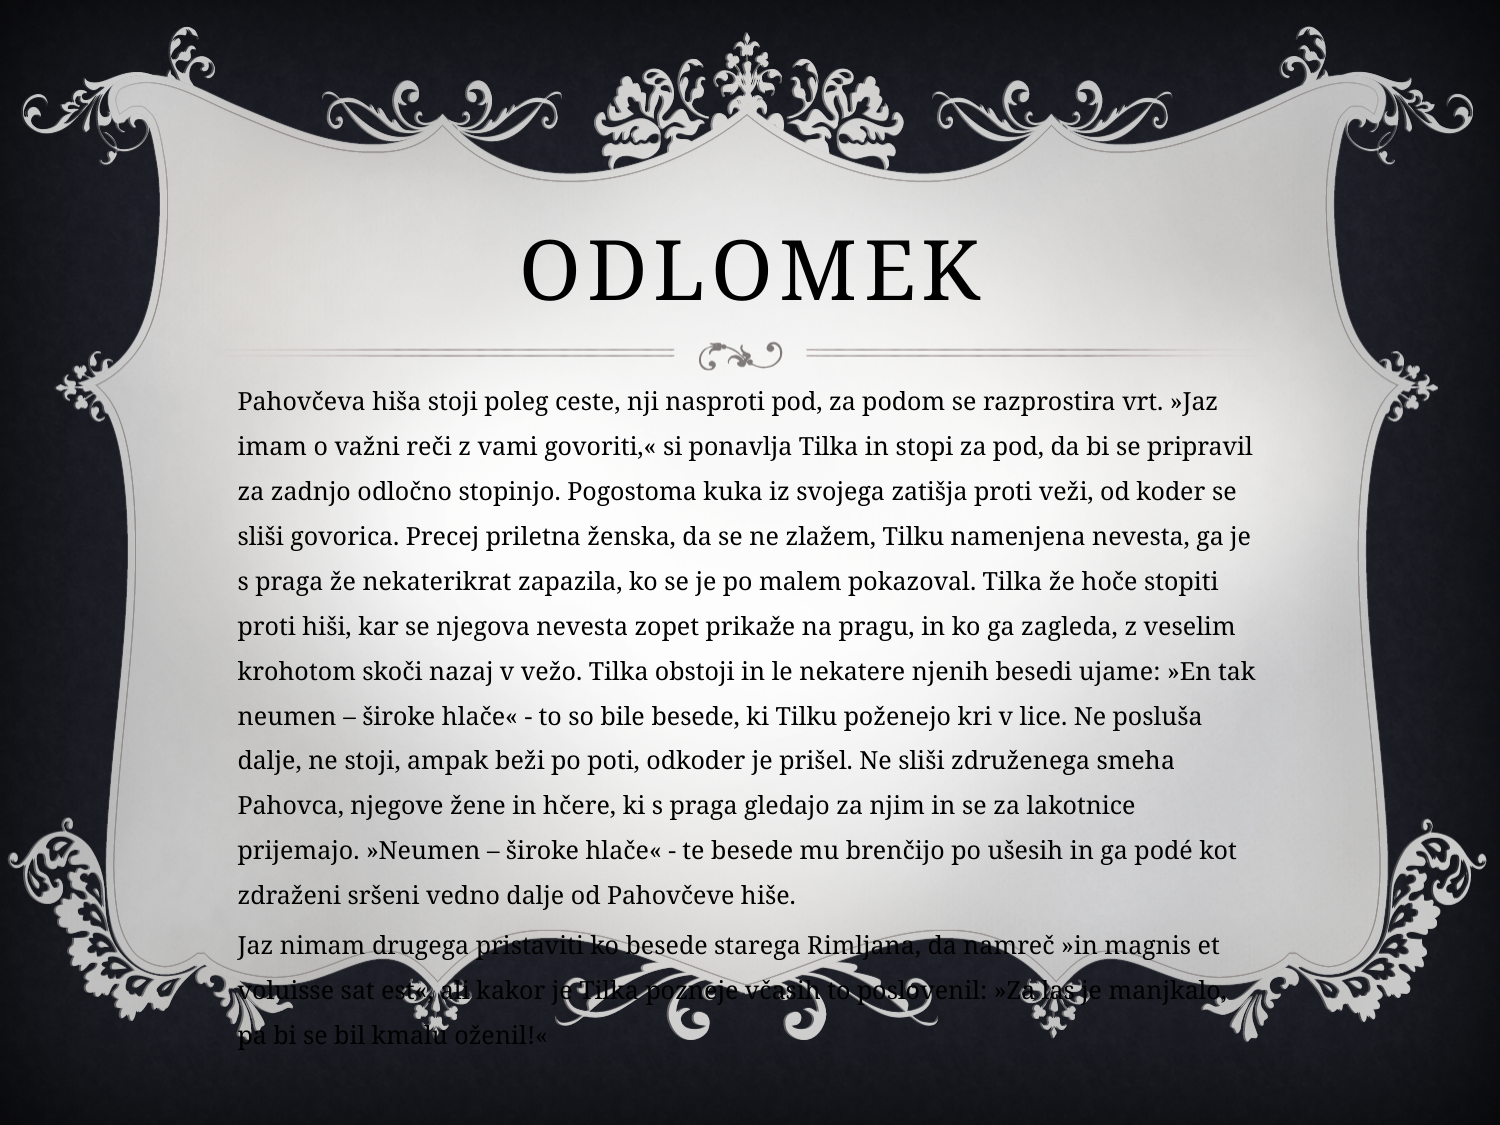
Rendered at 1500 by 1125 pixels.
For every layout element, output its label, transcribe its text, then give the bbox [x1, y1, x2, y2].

list Pahovčeva hiša stoji poleg ceste, nji nasproti pod, za podom se razprostira vrt. »Jaz imam o važni reči z vami govoriti,« si ponavlja Tilka in stopi za pod, da bi se pripravil za zadnjo odločno stopinjo. Pogostoma kuka iz svojega zatišja proti veži, od koder se sliši govorica. Precej priletna ženska, da se ne zlažem, Tilku namenjena nevesta, ga je s praga že nekaterikrat zapazila, ko se je po malem pokazoval. Tilka že hoče stopiti proti hiši, kar se njegova nevesta zopet prikaže na pragu, in ko ga zagleda, z veselim krohotom skoči nazaj v vežo. Tilka obstoji in le nekatere njenih besedi ujame: »En tak neumen – široke hlače« - to so bile besede, ki Tilku poženejo kri v lice. Ne posluša dalje, ne stoji, ampak beži po poti, odkoder je prišel. Ne sliši združenega smeha Pahovca, njegove žene in hčere, ki s praga gledajo za njim in se za lakotnice prijemajo. »Neumen – široke hlače« - te besede mu brenčijo po ušesih in ga podé kot zdraženi sršeni vedno dalje od Pahovčeve hiše. Jaz nimam drugega pristaviti ko besede starega Rimljana, da namreč »in magnis et voluisse sat est«, ali kakor je Tilka pozneje včasih to poslovenil: »Za las je manjkalo, pa bi se bil kmalu oženil!« [222, 363, 1273, 983]
picture [0, 0, 1500, 1125]
title odlomek [225, 212, 1275, 325]
